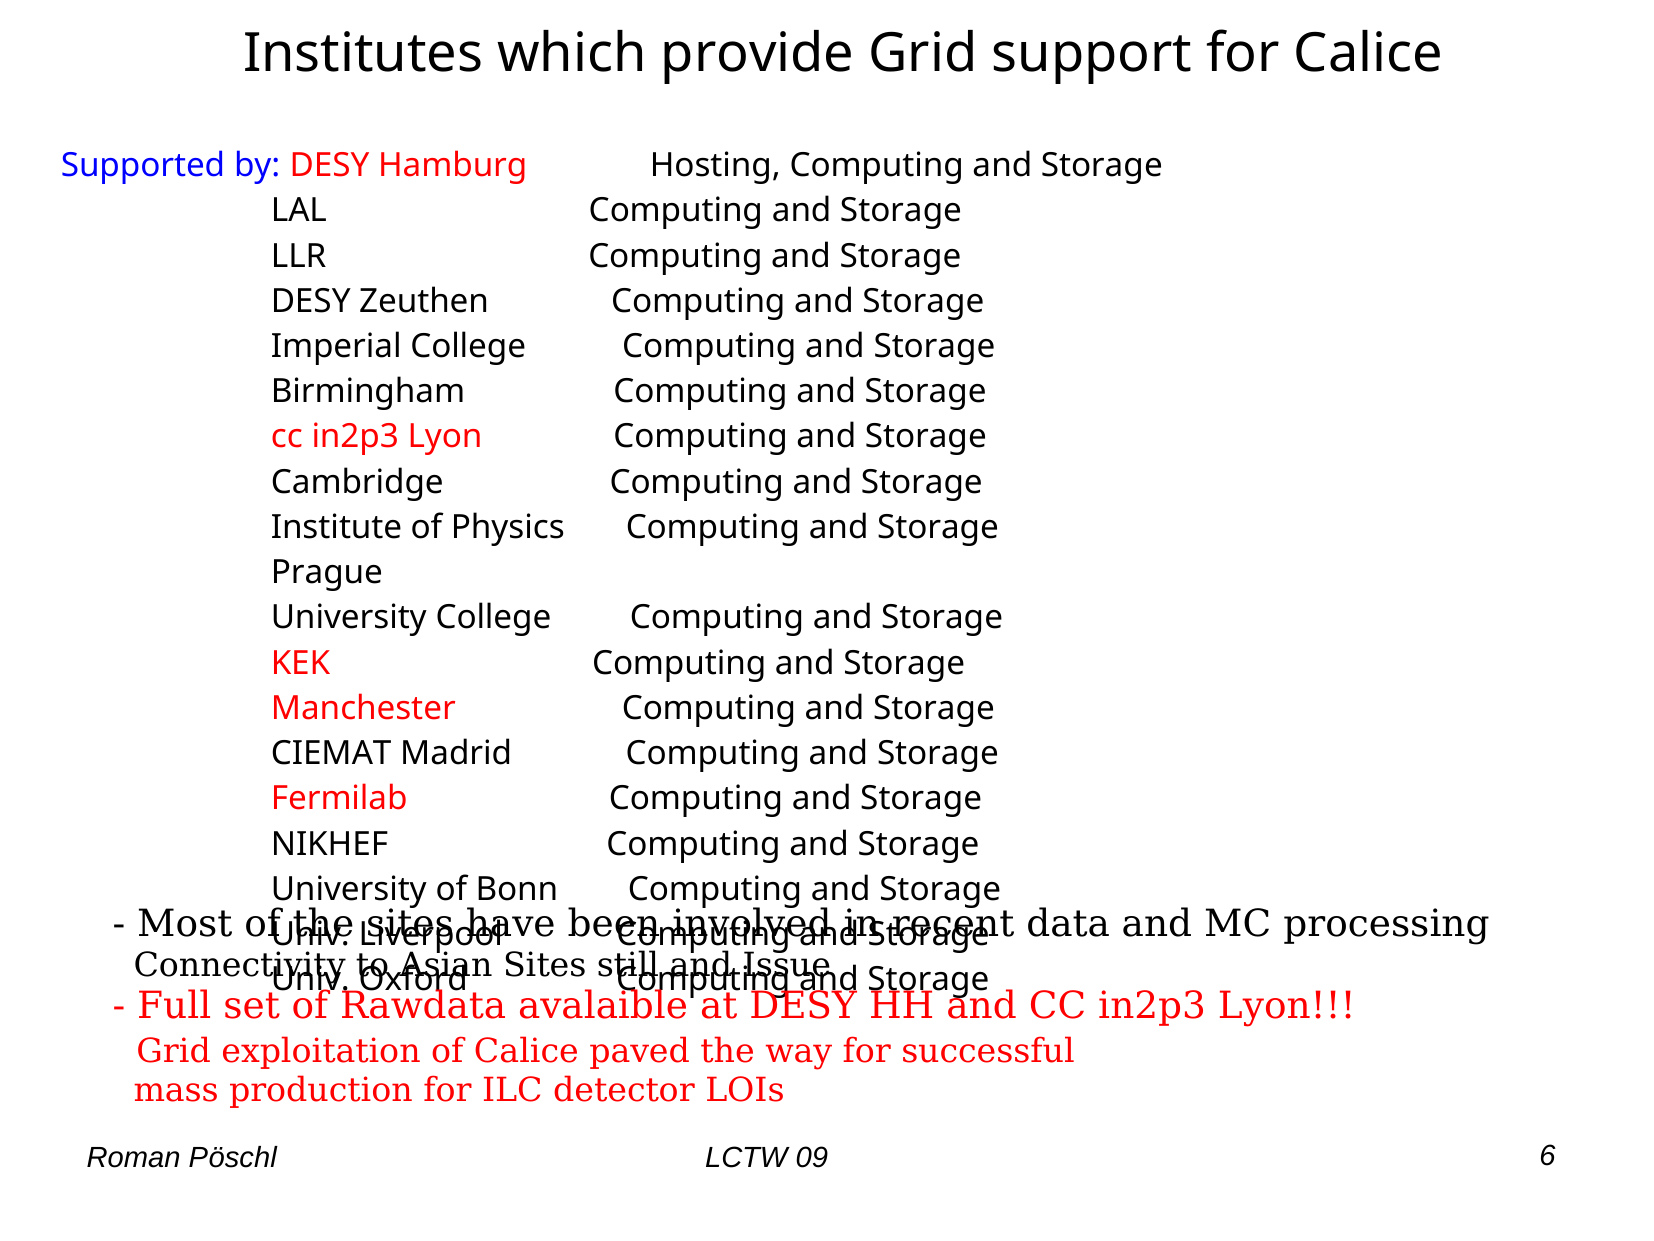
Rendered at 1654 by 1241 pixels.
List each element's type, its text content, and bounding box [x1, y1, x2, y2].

text_box - Most of the sites have been involved in recent data and MC processing Connectivity to Asian Sites still and Issue - Full set of Rawdata avalaible at DESY HH and CC in2p3 Lyon!!! Grid exploitation of Calice paved the way for successful mass production for ILC detector LOIs [112, 902, 1487, 1110]
text_box Supported by: DESY Hamburg Hosting, Computing and Storage LAL Computing and Storage LLR Computing and Storage DESY Zeuthen Computing and Storage Imperial College Computing and Storage Birmingham Computing and Storage cc in2p3 Lyon Computing and Storage Cambridge Computing and Storage Institute of Physics Computing and Storage Prague University College Computing and Storage KEK Computing and Storage Manchester Computing and Storage CIEMAT Madrid Computing and Storage Fermilab Computing and Storage NIKHEF Computing and Storage University of Bonn Computing and Storage Univ. Liverpool Computing and Storage Univ. Oxford Computing and Storage [46, 133, 1330, 549]
title Institutes which provide Grid support for Calice [136, 0, 1552, 113]
